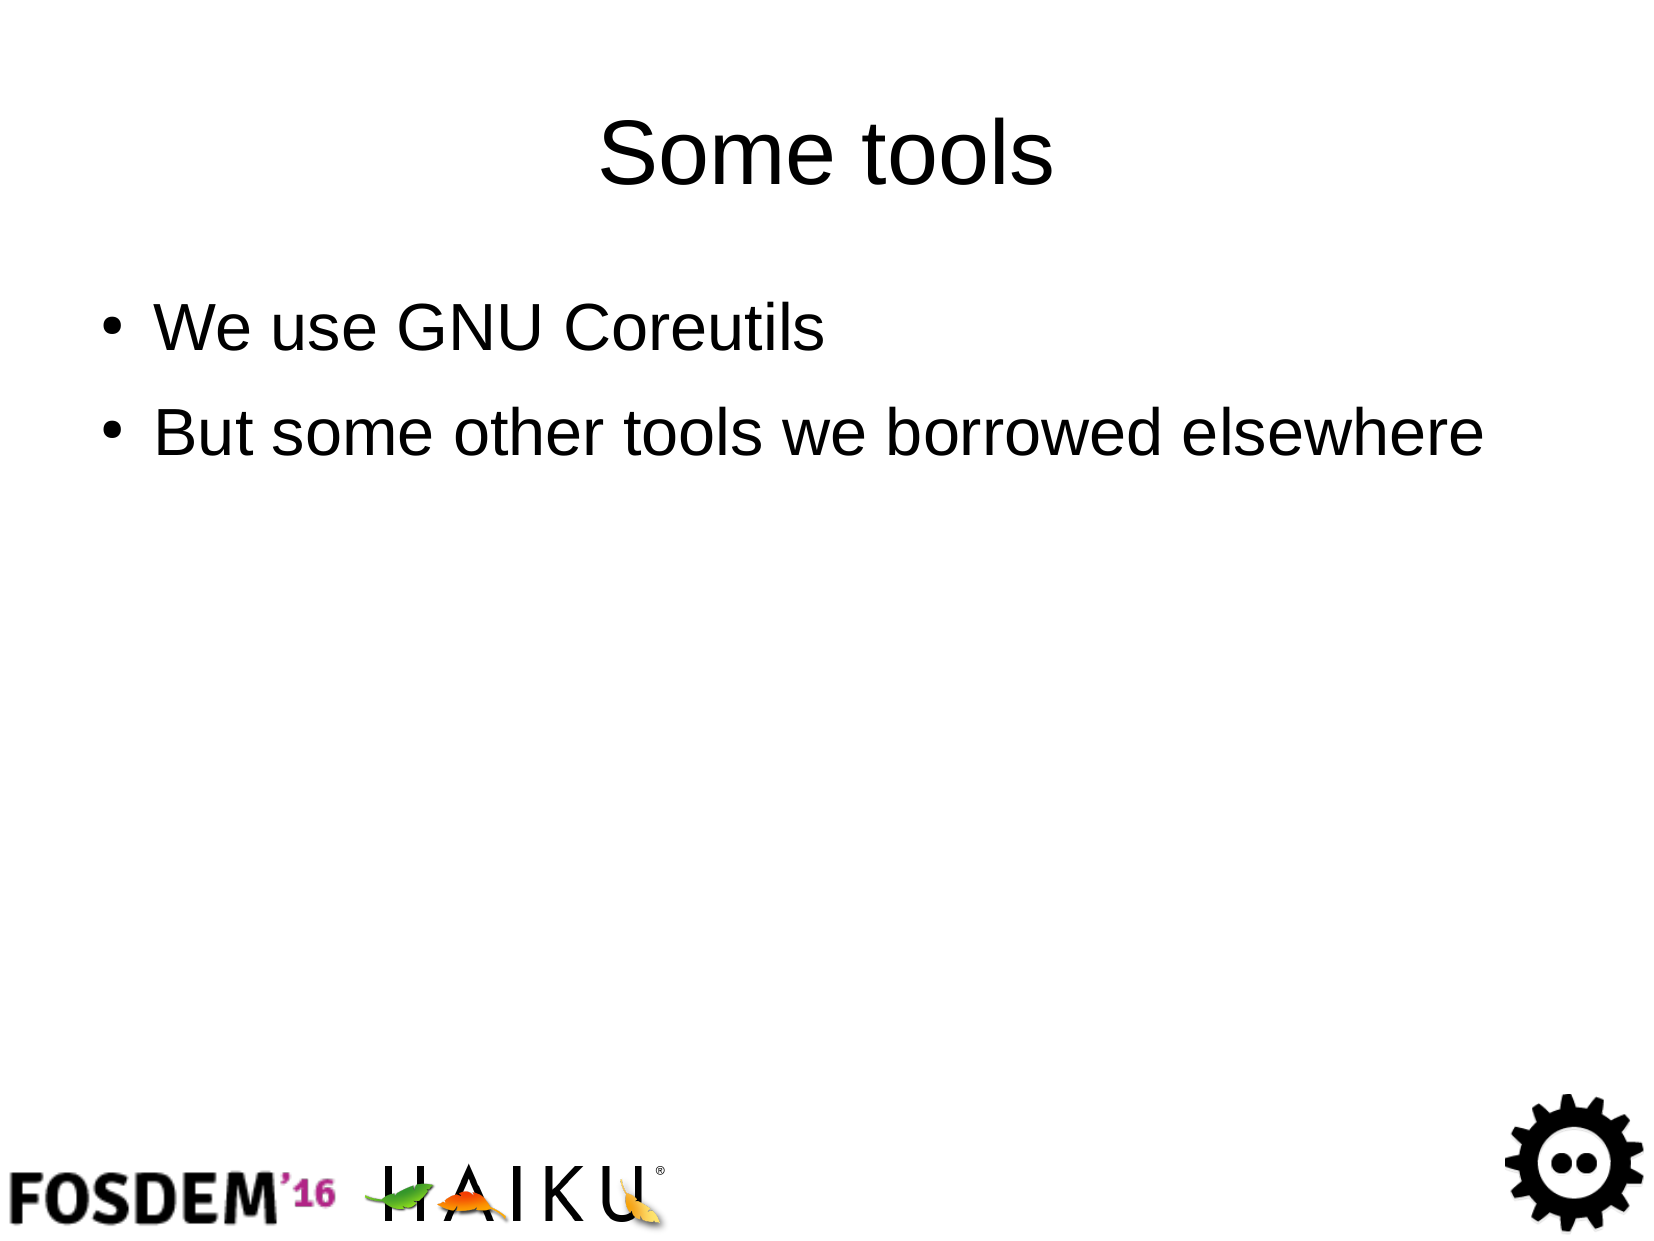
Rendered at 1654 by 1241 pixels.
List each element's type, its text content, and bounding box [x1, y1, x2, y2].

list We use GNU Coreutils But some other tools we borrowed elsewhere [82, 290, 1571, 1010]
picture [0, 1152, 350, 1241]
picture [1505, 1094, 1648, 1235]
picture [363, 1163, 670, 1235]
title Some tools [82, 49, 1571, 257]
